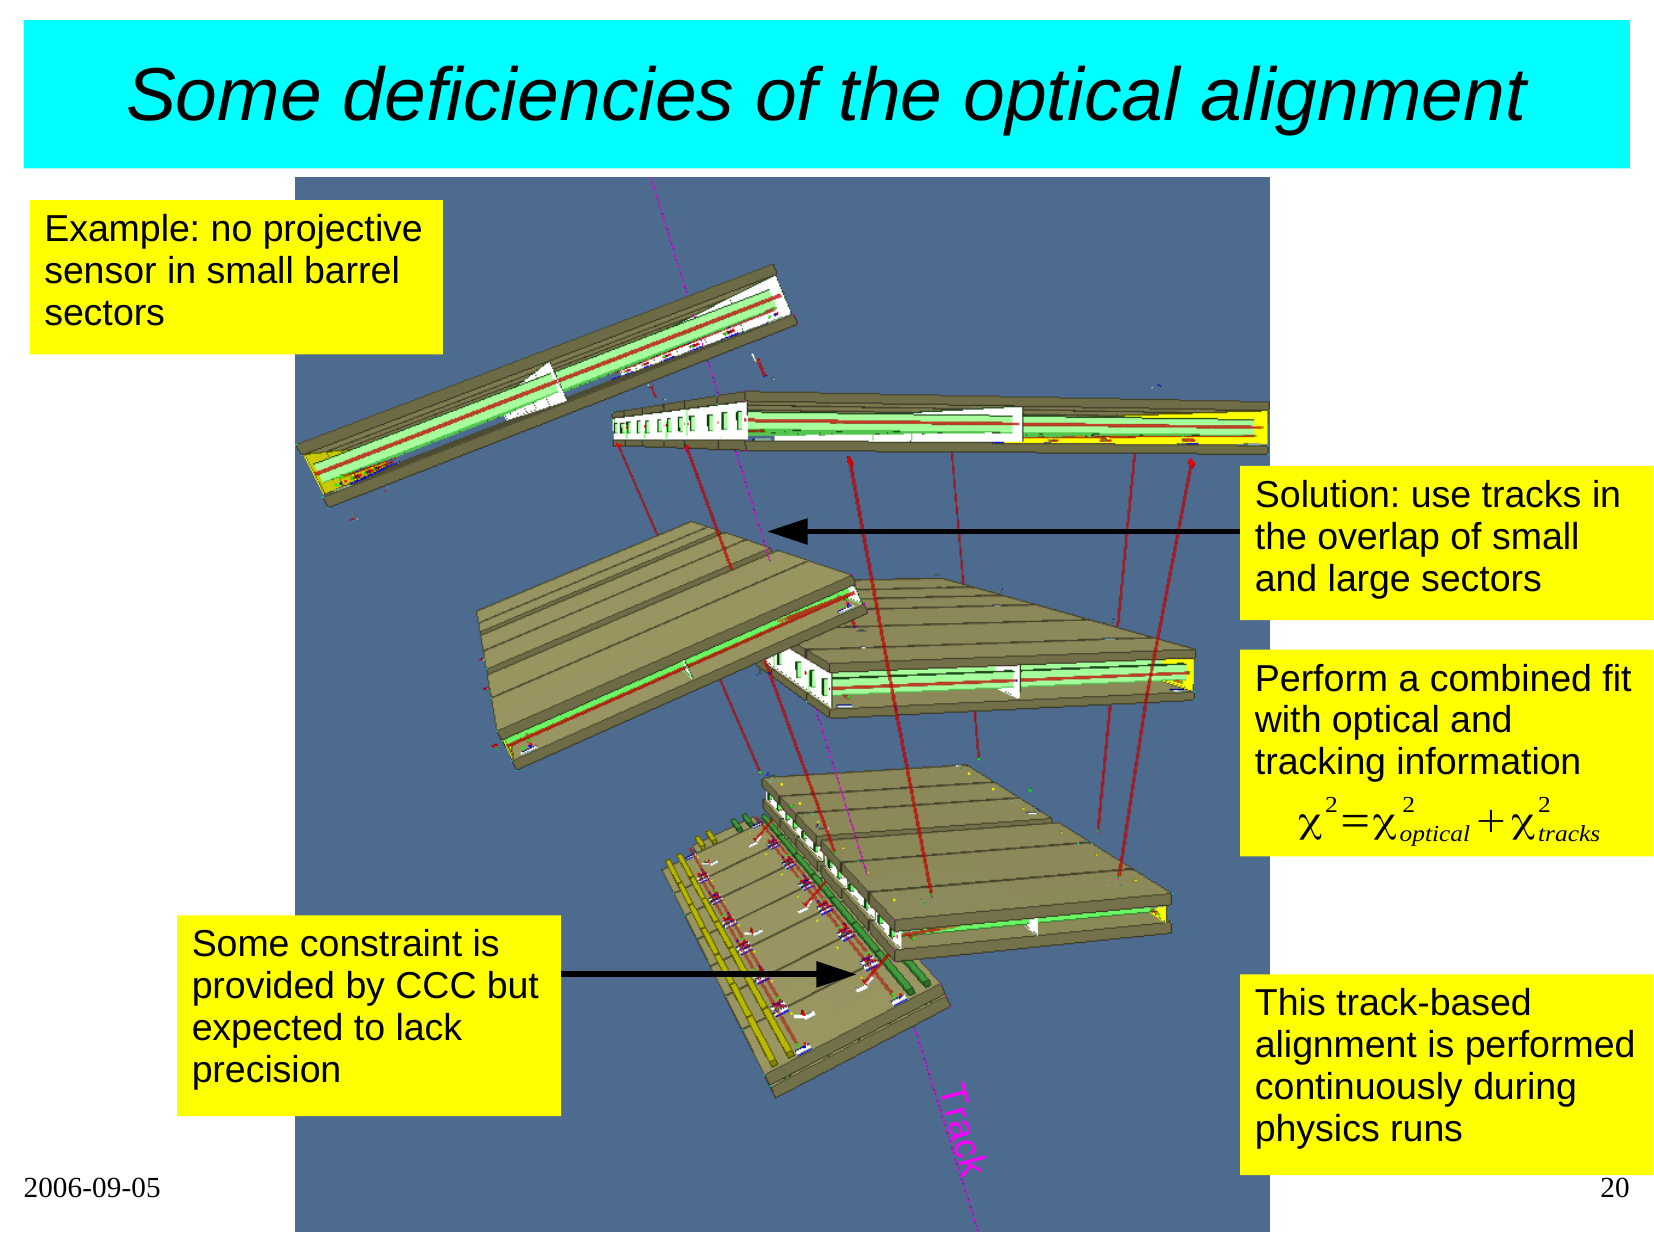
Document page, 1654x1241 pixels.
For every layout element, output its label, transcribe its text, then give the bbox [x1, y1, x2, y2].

text_box Some constraint is provided by CCC but expected to lack precision [177, 915, 562, 1117]
text_box Solution: use tracks in the overlap of small and large sectors [1240, 465, 1654, 621]
chart [1287, 793, 1611, 847]
text_box Example: no projective sensor in small barrel sectors [29, 200, 443, 355]
text_box This track-based alignment is performed continuously during physics runs [1240, 974, 1654, 1176]
picture [295, 177, 1270, 1232]
text_box Perform a combined fit with optical and tracking information [1240, 649, 1654, 857]
text_box Track [915, 1062, 1007, 1199]
title Some deficiencies of the optical alignment [23, 20, 1630, 169]
